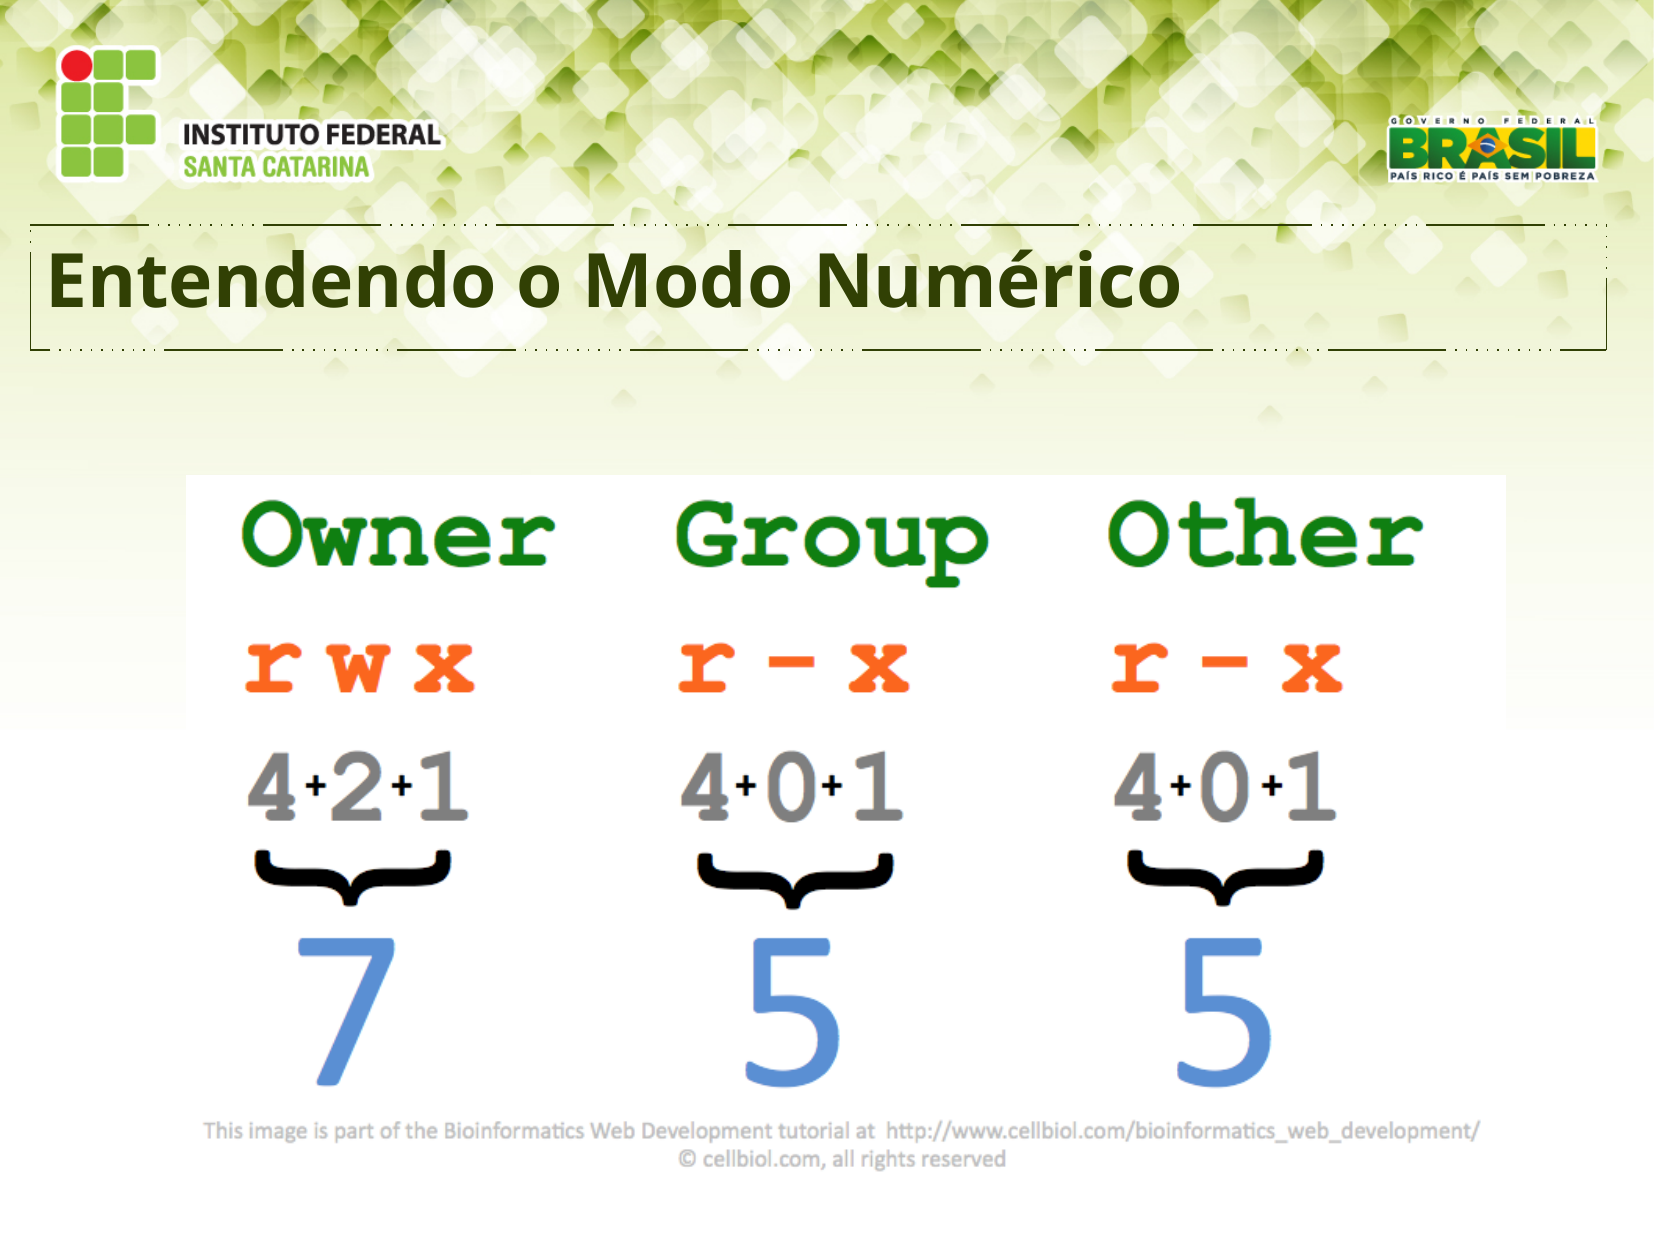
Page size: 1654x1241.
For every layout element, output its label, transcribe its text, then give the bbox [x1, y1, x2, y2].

text_box Entendendo o Modo Numérico [30, 225, 1607, 351]
picture [0, 0, 1654, 1241]
